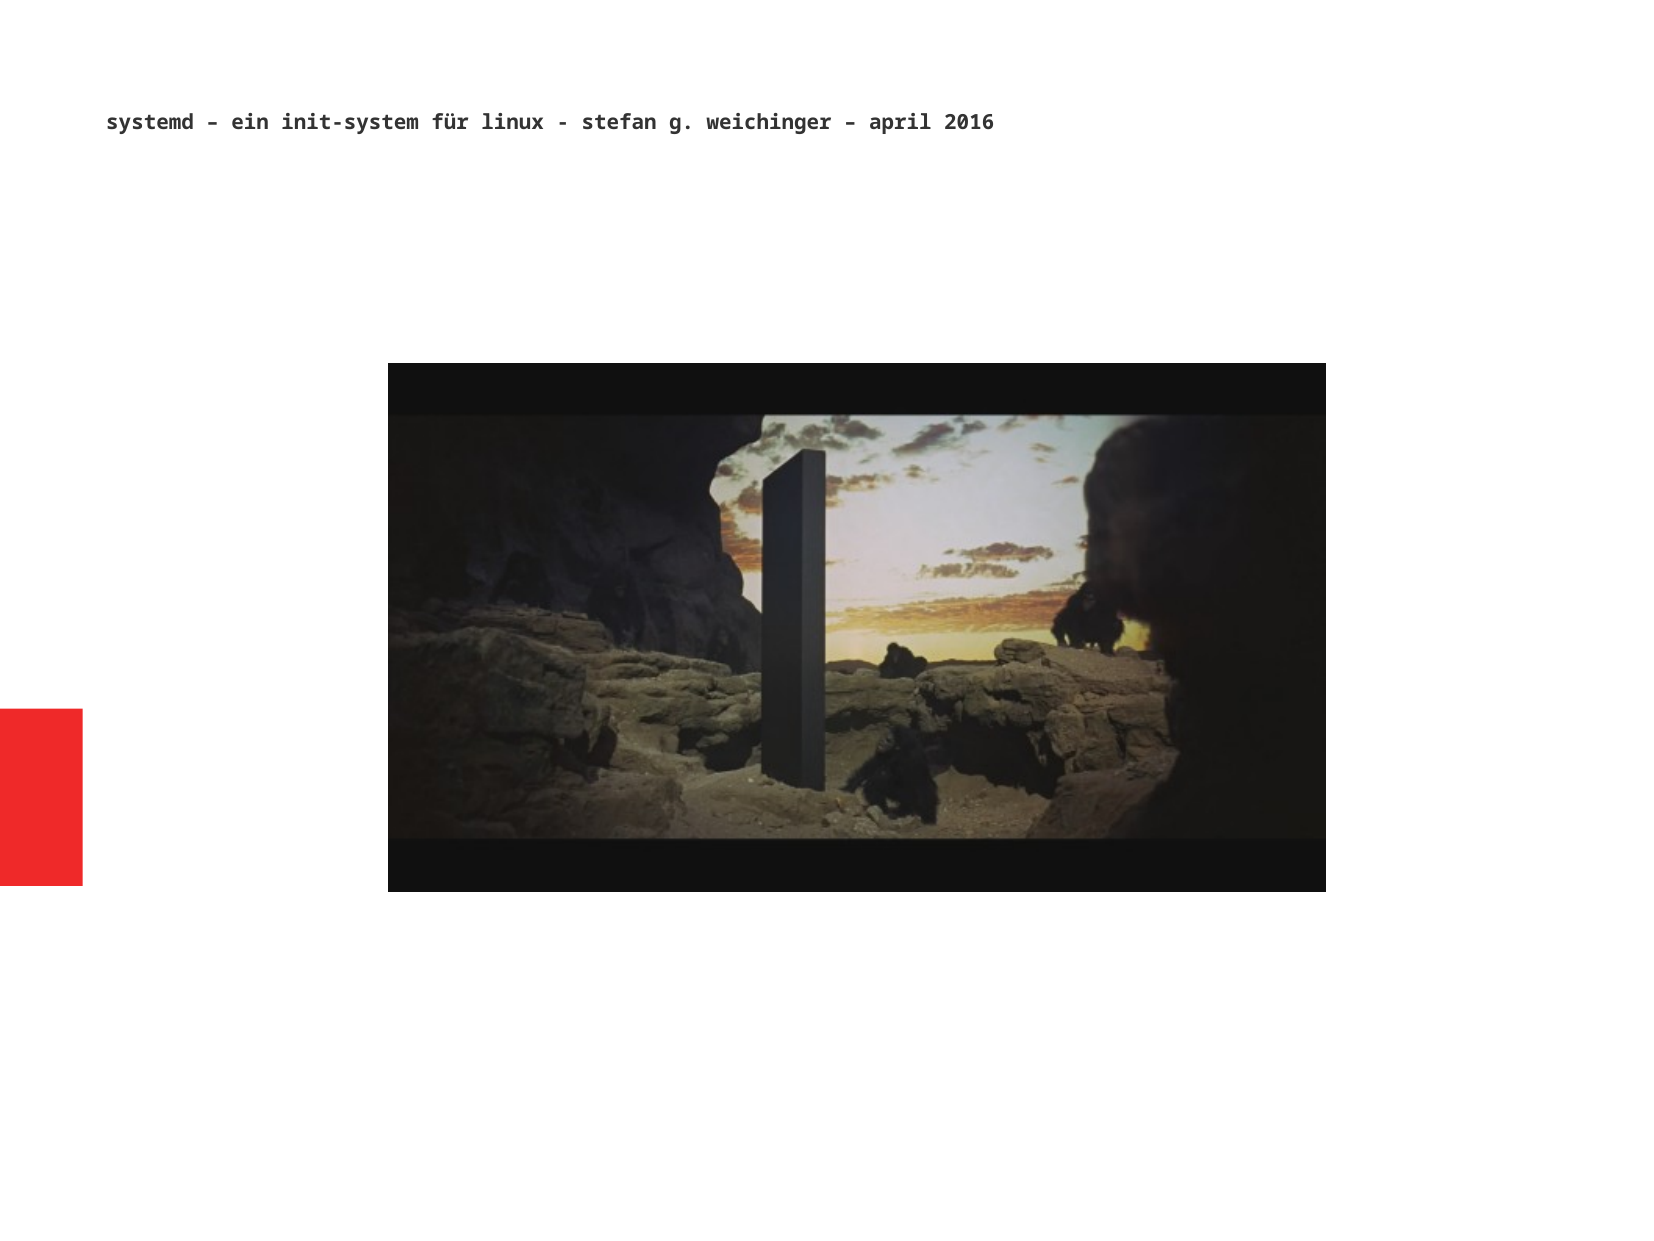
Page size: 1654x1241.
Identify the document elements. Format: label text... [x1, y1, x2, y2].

picture [388, 363, 1326, 892]
title systemd – ein init-system für linux - stefan g. weichinger – april 2016 [106, 59, 1512, 184]
